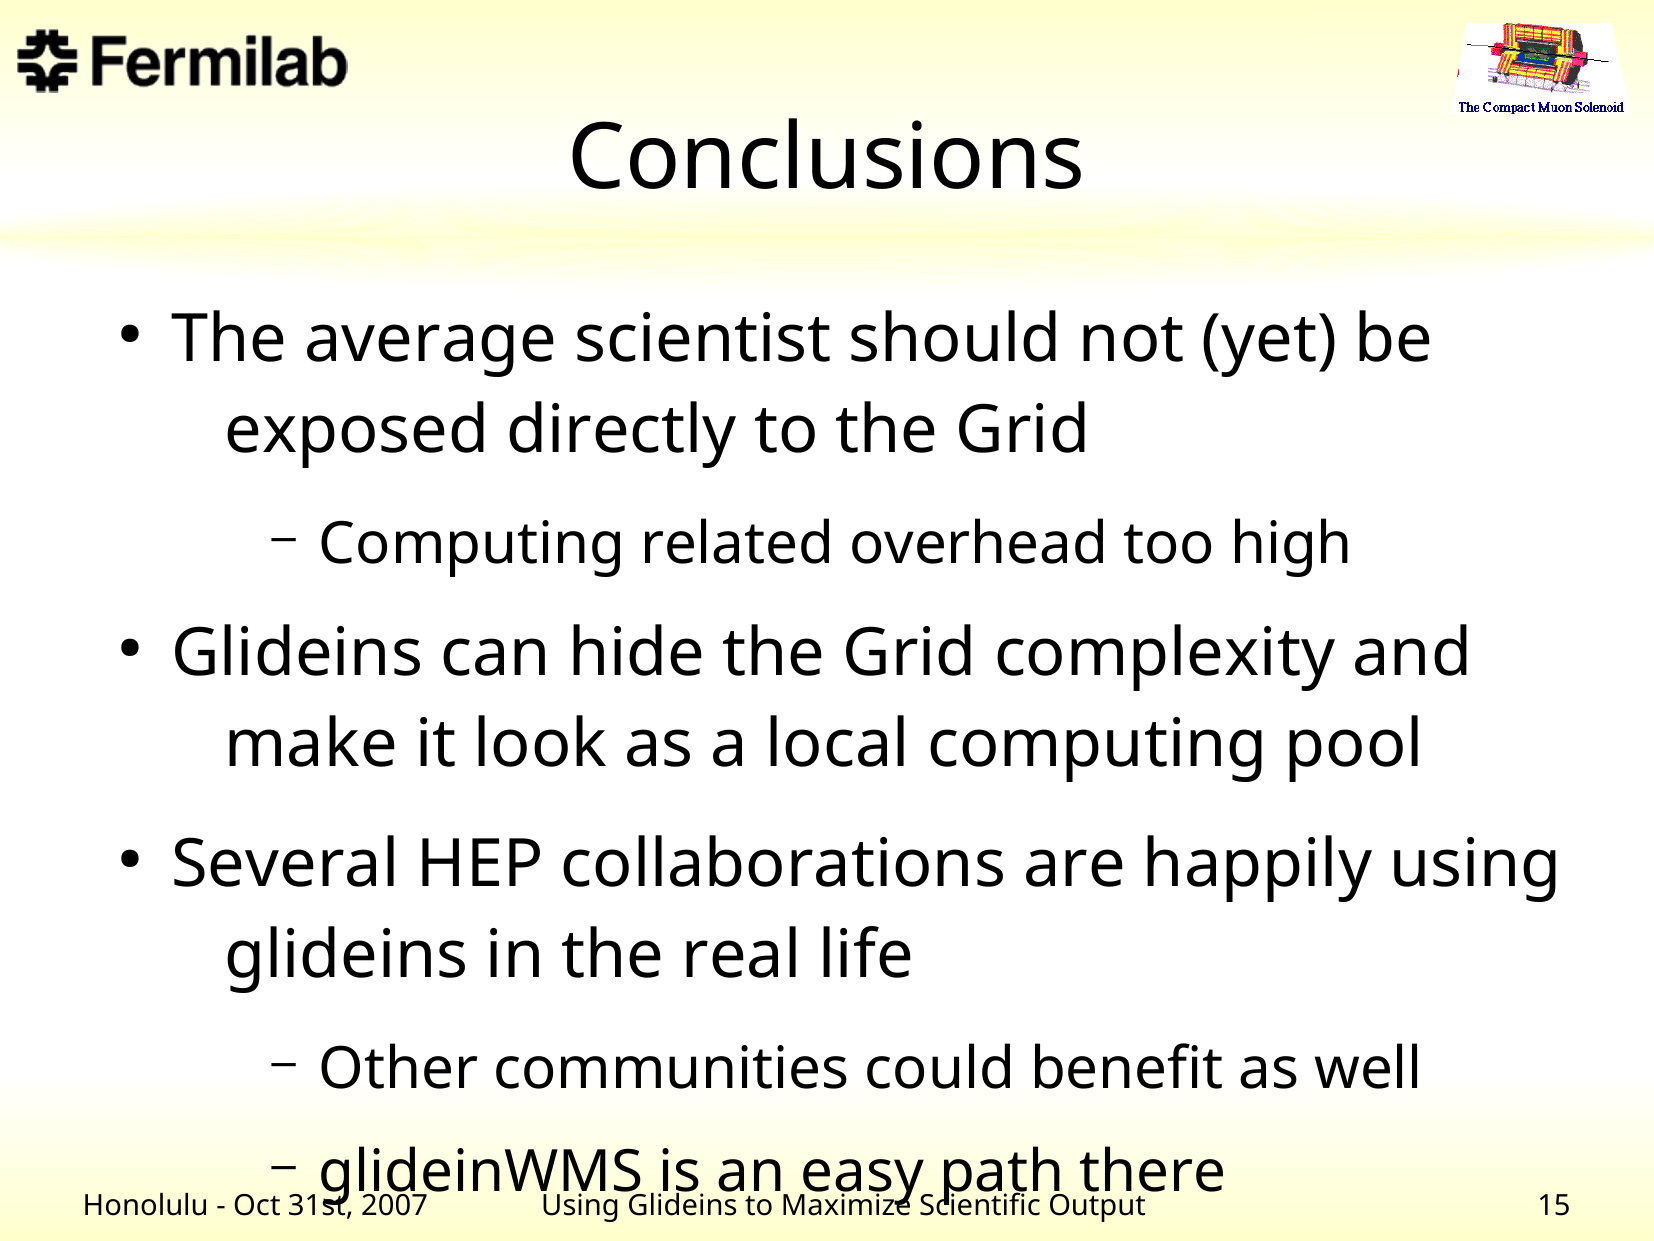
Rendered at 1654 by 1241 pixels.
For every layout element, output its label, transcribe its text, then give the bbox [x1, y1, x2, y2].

list The average scientist should not (yet) be exposed directly to the Grid Computing related overhead too high Glideins can hide the Grid complexity and make it look as a local computing pool Several HEP collaborations are happily using glideins in the real life Other communities could benefit as well glideinWMS is an easy path there [82, 290, 1571, 1167]
picture [1463, 23, 1630, 114]
title Conclusions [82, 49, 1571, 257]
picture [17, 29, 348, 93]
